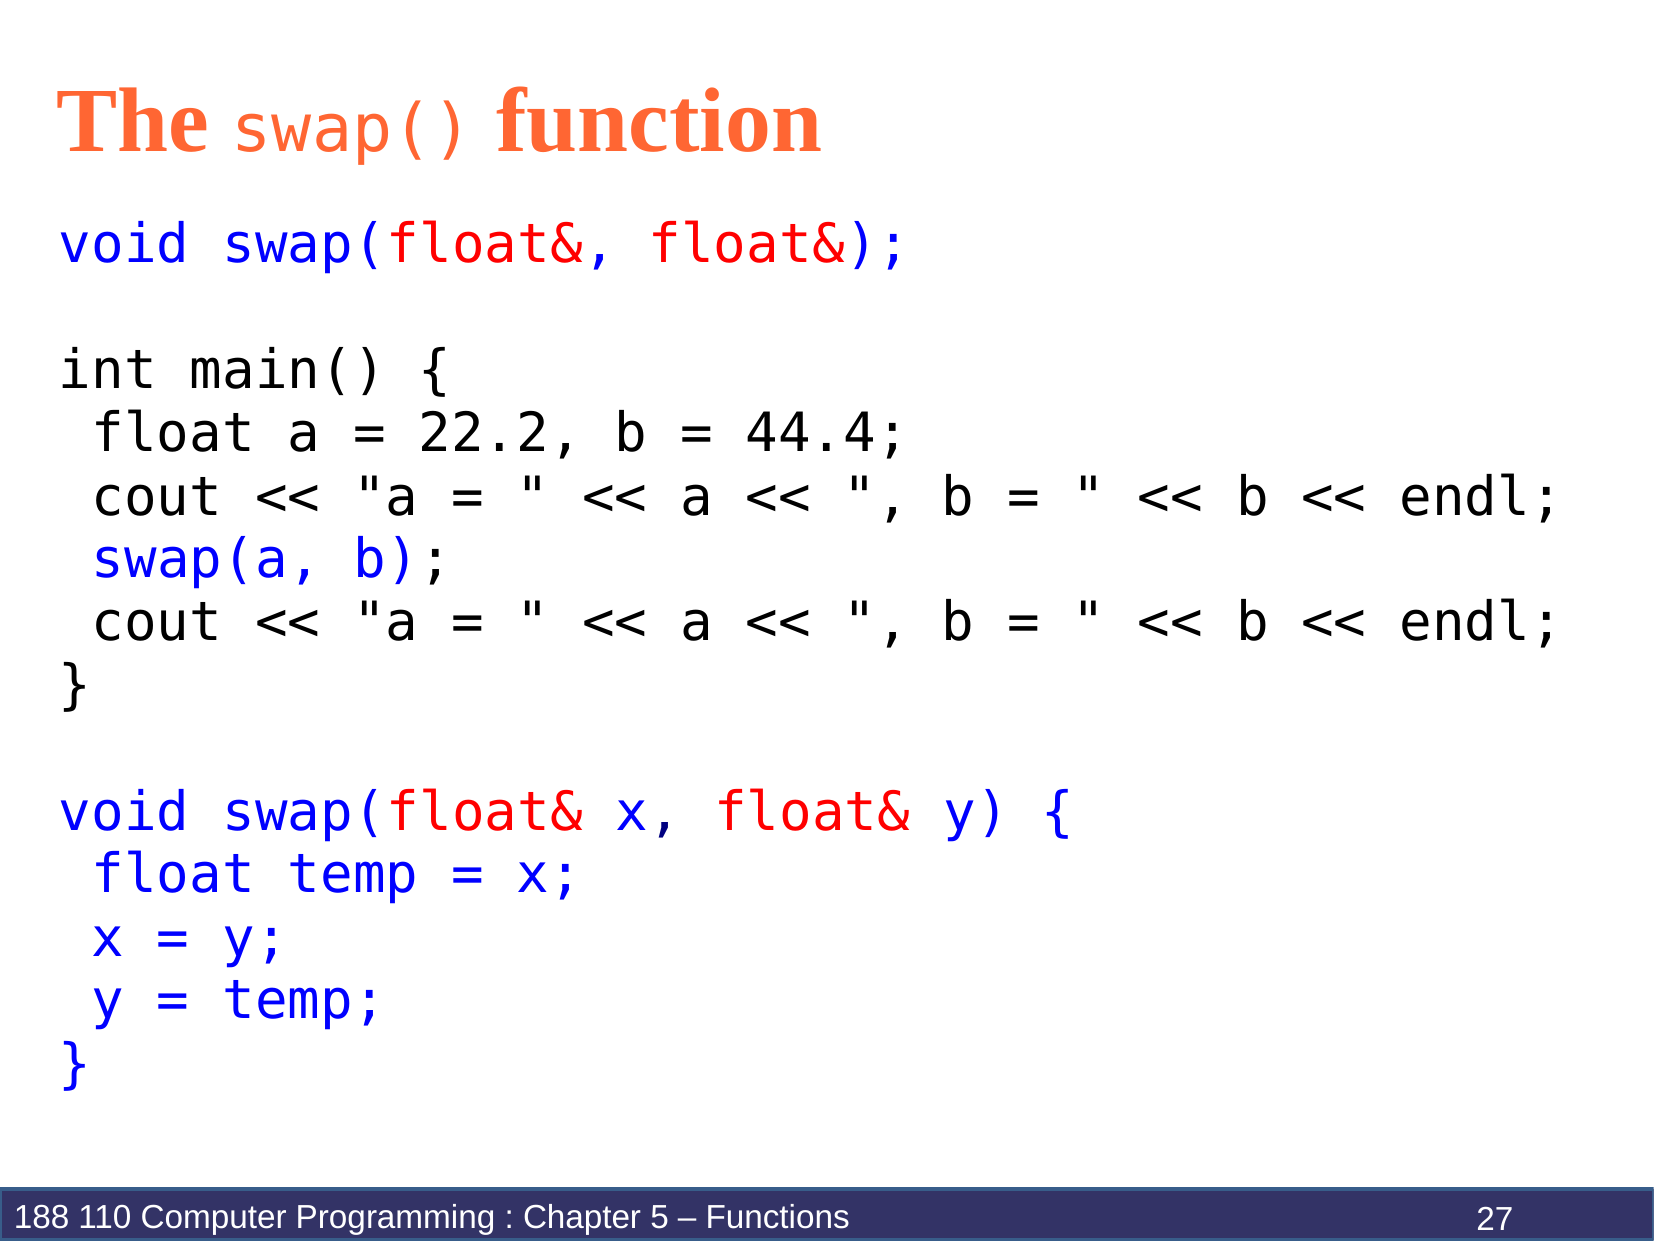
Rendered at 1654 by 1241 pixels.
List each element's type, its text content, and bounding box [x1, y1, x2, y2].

title The swap() function [55, 46, 1591, 182]
text_box void swap(float&, float&); int main() { float a = 22.2, b = 44.4; cout << "a = " << a << ", b = " << b << endl; swap(a, b); cout << "a = " << a << ", b = " << b << endl; } void swap(float& x, float& y) { float temp = x; x = y; y = temp; } [59, 212, 1595, 1182]
